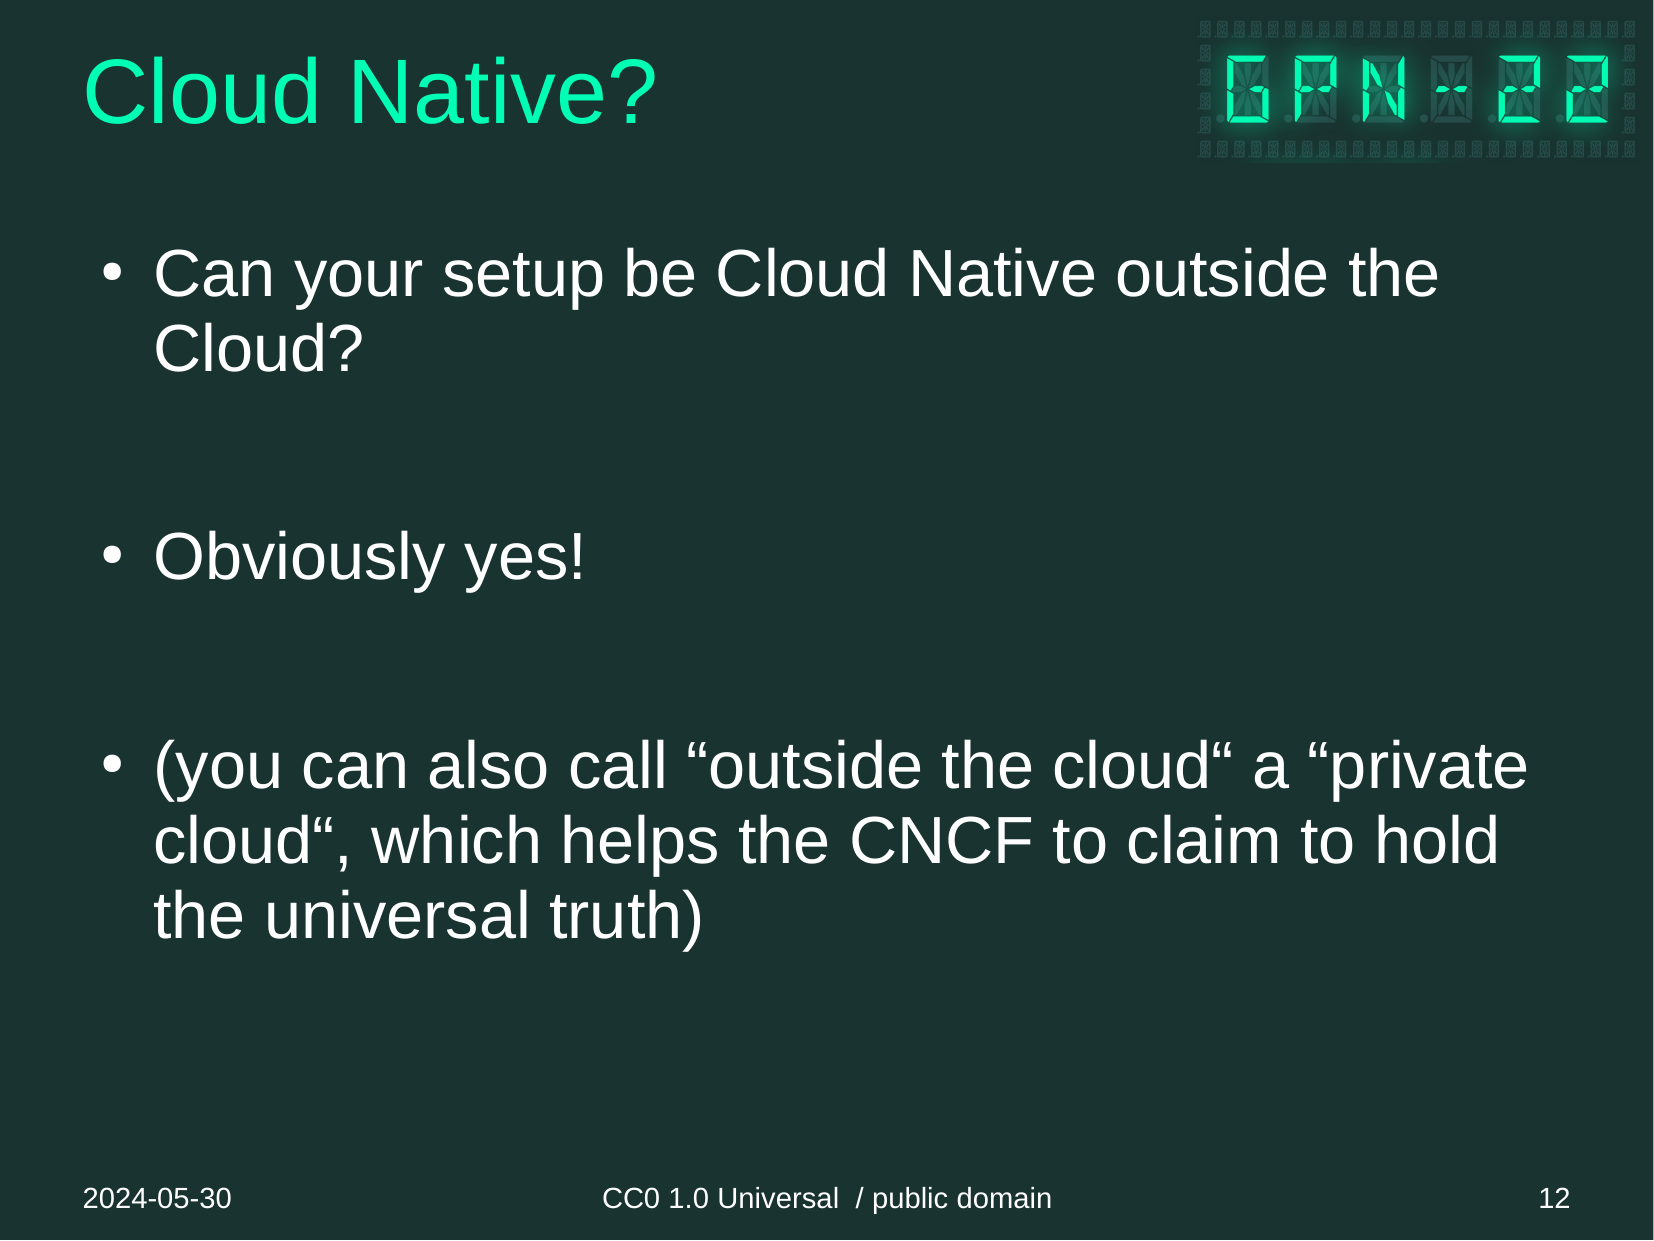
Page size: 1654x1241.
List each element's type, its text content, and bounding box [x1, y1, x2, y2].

list Can your setup be Cloud Native outside the Cloud? Obviously yes! (you can also call “outside the cloud“ a “private cloud“, which helps the CNCF to claim to hold the universal truth) [82, 236, 1571, 956]
picture [1196, 15, 1639, 163]
title Cloud Native? [82, 40, 1004, 143]
